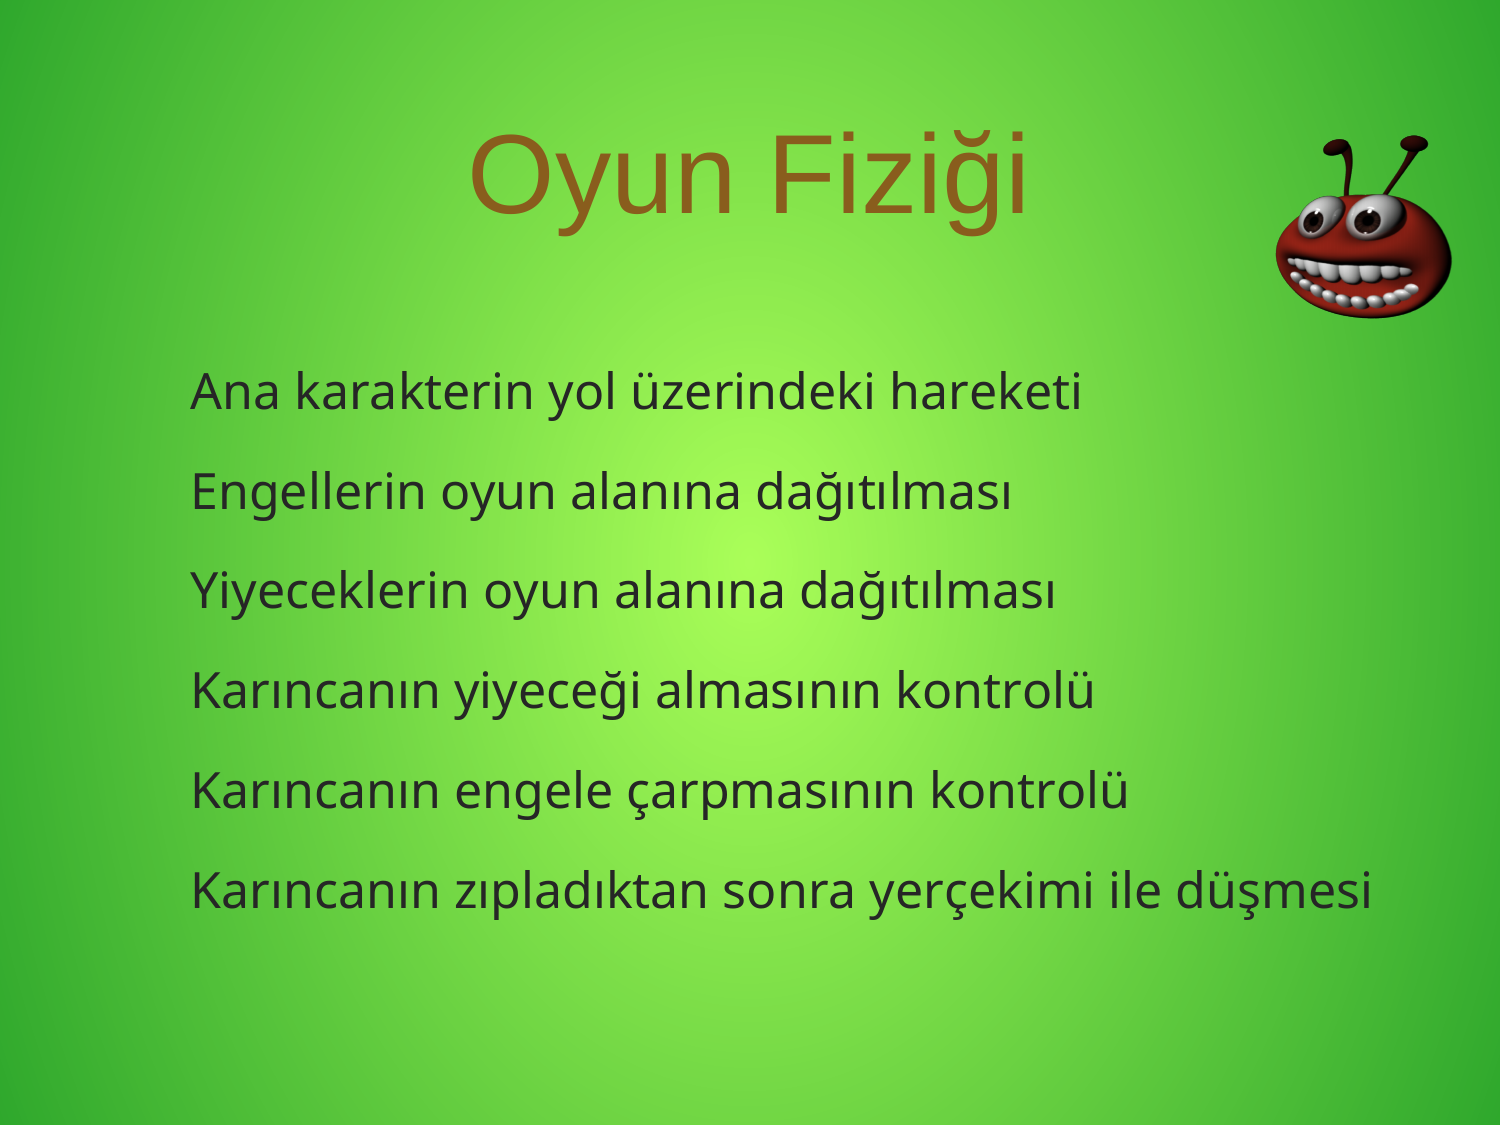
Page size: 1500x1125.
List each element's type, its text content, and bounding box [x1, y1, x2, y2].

text_box Ana karakterin yol üzerindeki hareketi Engellerin oyun alanına dağıtılması Yiyeceklerin oyun alanına dağıtılması Karıncanın yiyeceği almasının kontrolü Karıncanın engele çarpmasının kontrolü Karıncanın zıpladıktan sonra yerçekimi ile düşmesi [123, 352, 1395, 776]
picture [1275, 135, 1453, 319]
text_box Oyun Fiziği [113, 93, 1386, 267]
